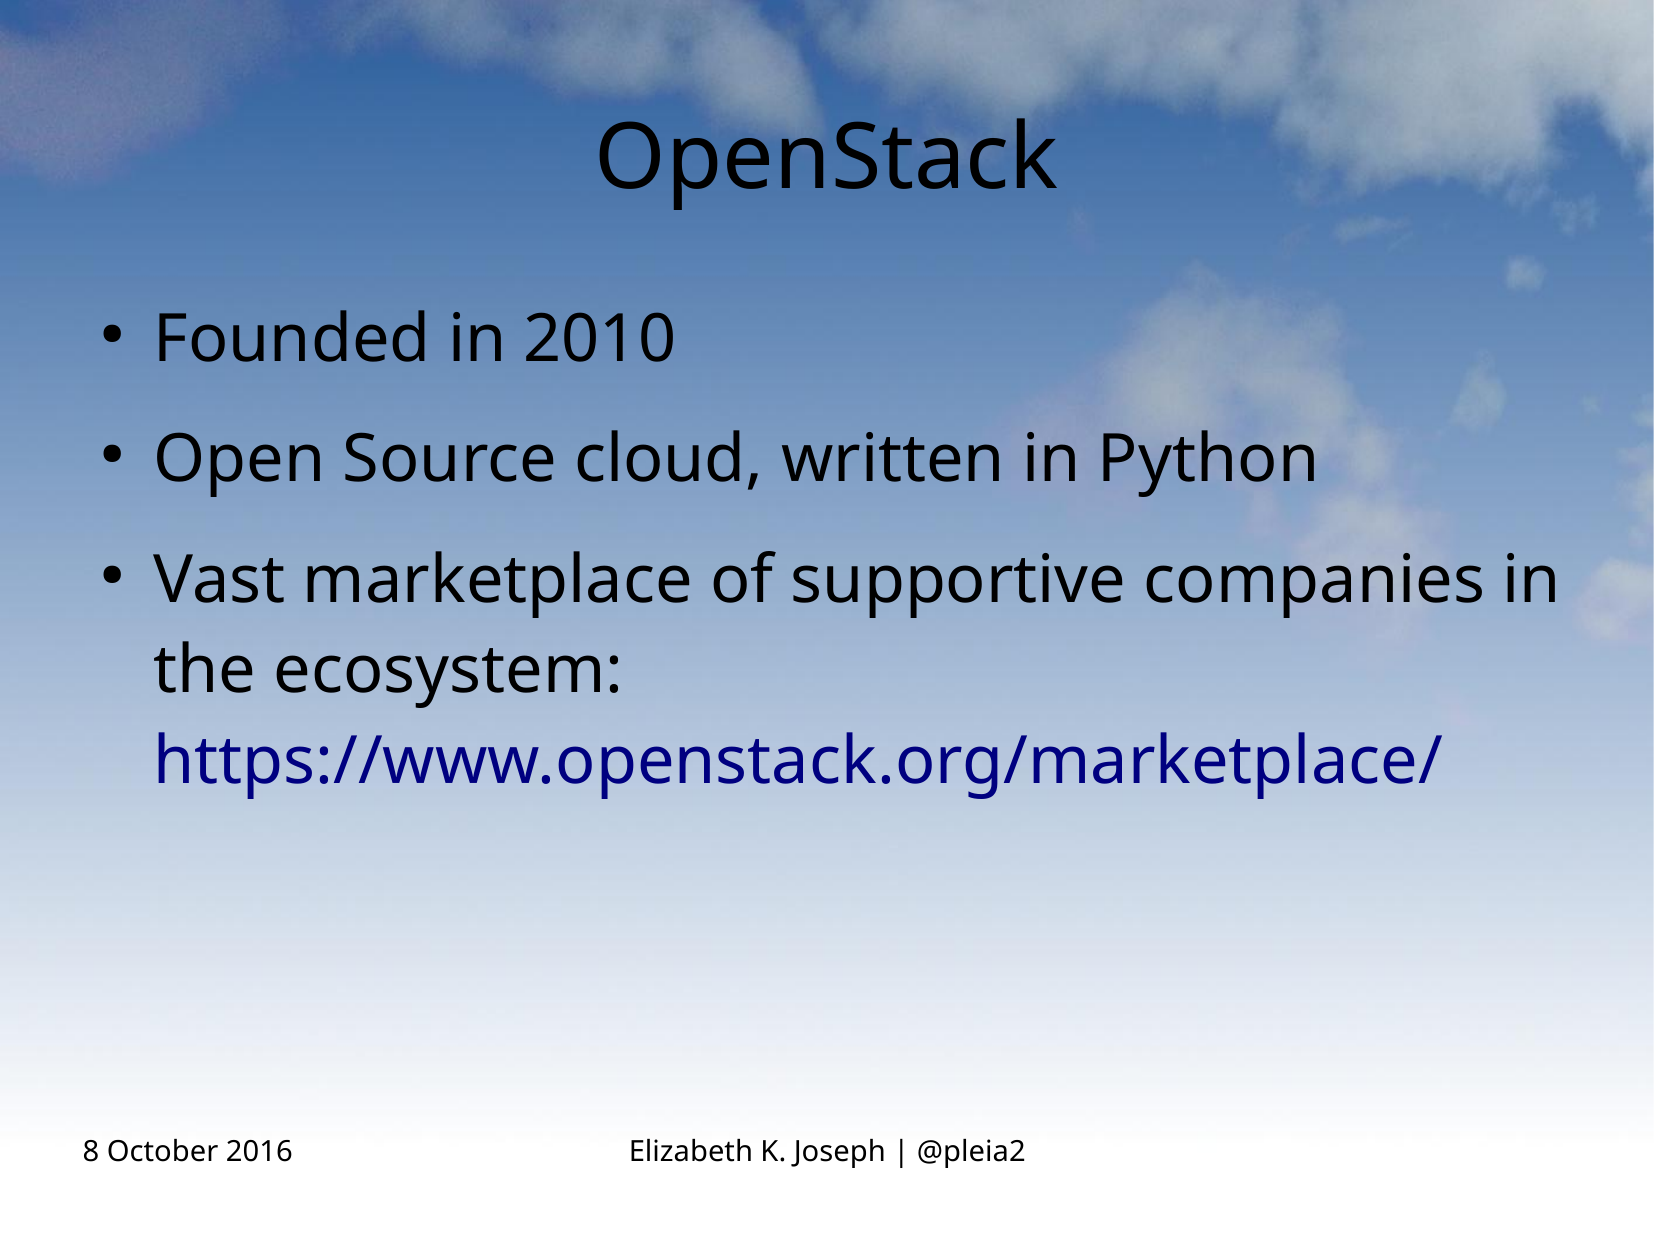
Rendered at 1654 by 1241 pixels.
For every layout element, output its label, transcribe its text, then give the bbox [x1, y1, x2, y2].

list Founded in 2010 Open Source cloud, written in Python Vast marketplace of supportive companies in the ecosystem: https://www.openstack.org/marketplace/ [82, 290, 1571, 1010]
title OpenStack [82, 49, 1571, 257]
picture [0, 0, 1654, 1241]
